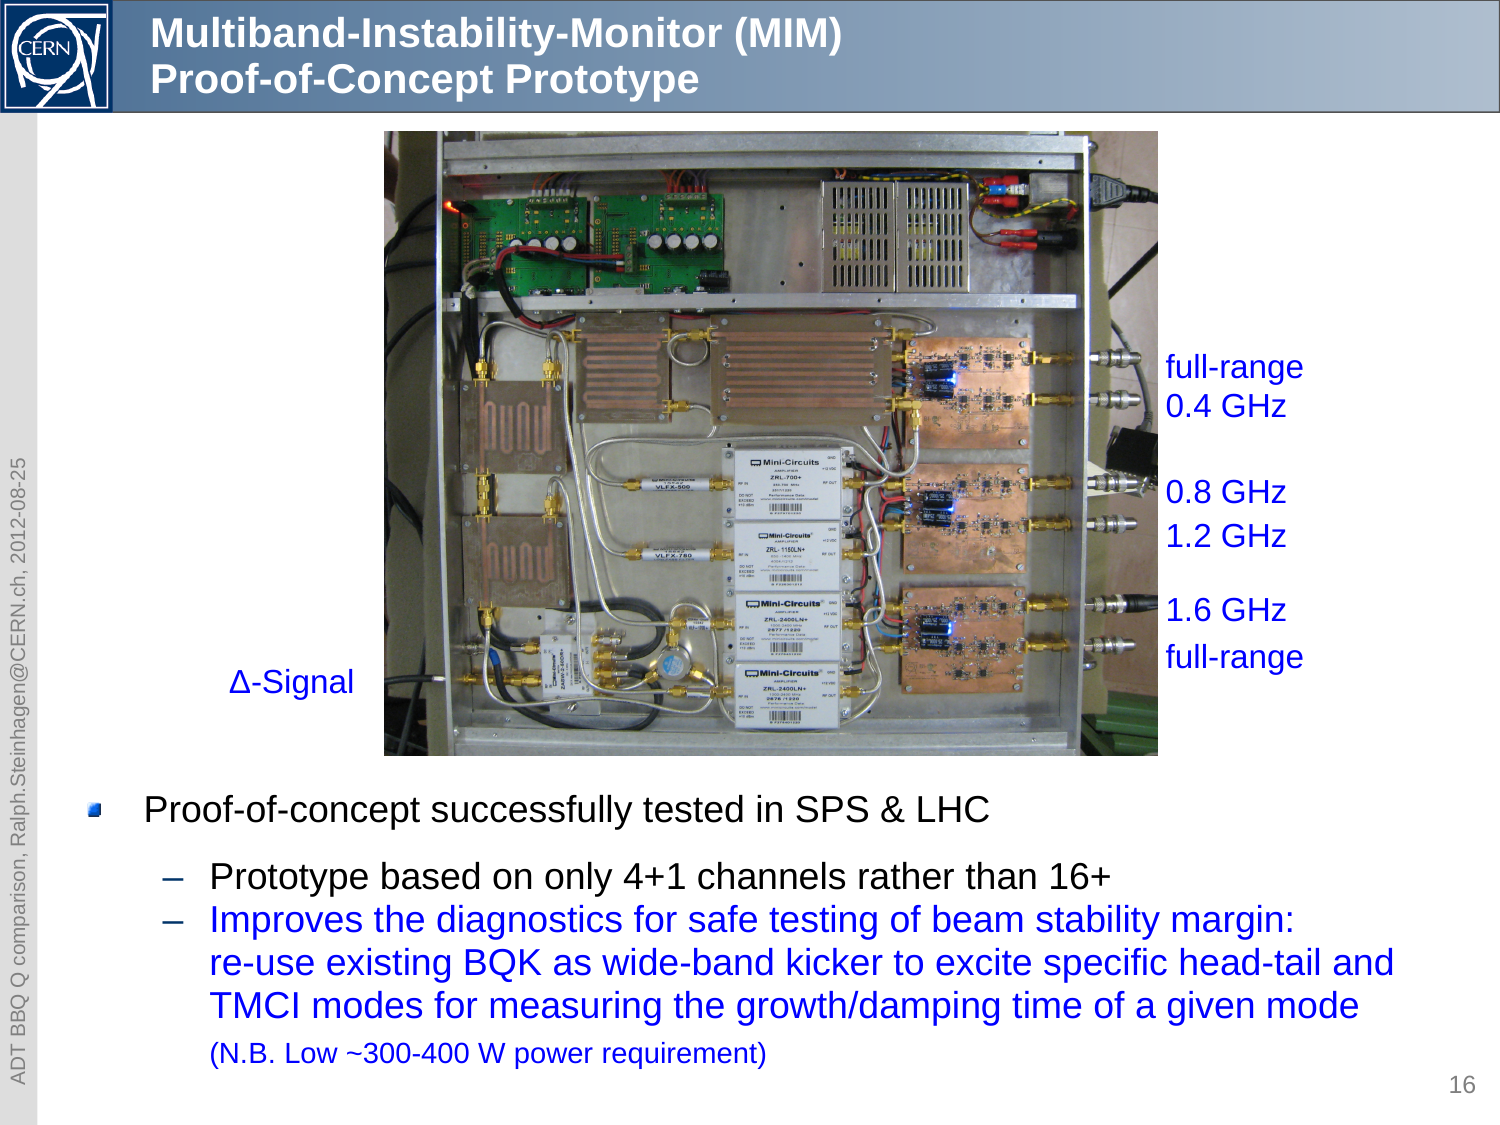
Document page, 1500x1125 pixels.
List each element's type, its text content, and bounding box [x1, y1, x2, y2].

text_box 1.2 GHz [1150, 519, 1303, 562]
text_box full-range [1150, 631, 1320, 684]
title Multiband-Instability-Monitor (MIM) Proof-of-Concept Prototype [150, 0, 1201, 113]
picture [384, 131, 1158, 756]
text_box 0.4 GHz [1150, 380, 1303, 433]
list Proof-of-concept successfully tested in SPS & LHC Prototype based on only 4+1 channels rather than 16+ Improves the diagnostics for safe testing of beam stability margin: re-use existing BQK as wide-band kicker to excite specific head-tail and TMCI modes for measuring the growth/damping time of a given mode (N.B. Low ~300-400 W power requirement) [87, 787, 1438, 1071]
text_box 1.6 GHz [1150, 584, 1303, 637]
text_box 0.8 GHz [1150, 466, 1303, 519]
text_box Δ-Signal [214, 656, 370, 709]
picture [0, 0, 113, 113]
text_box full-range [1150, 341, 1320, 393]
